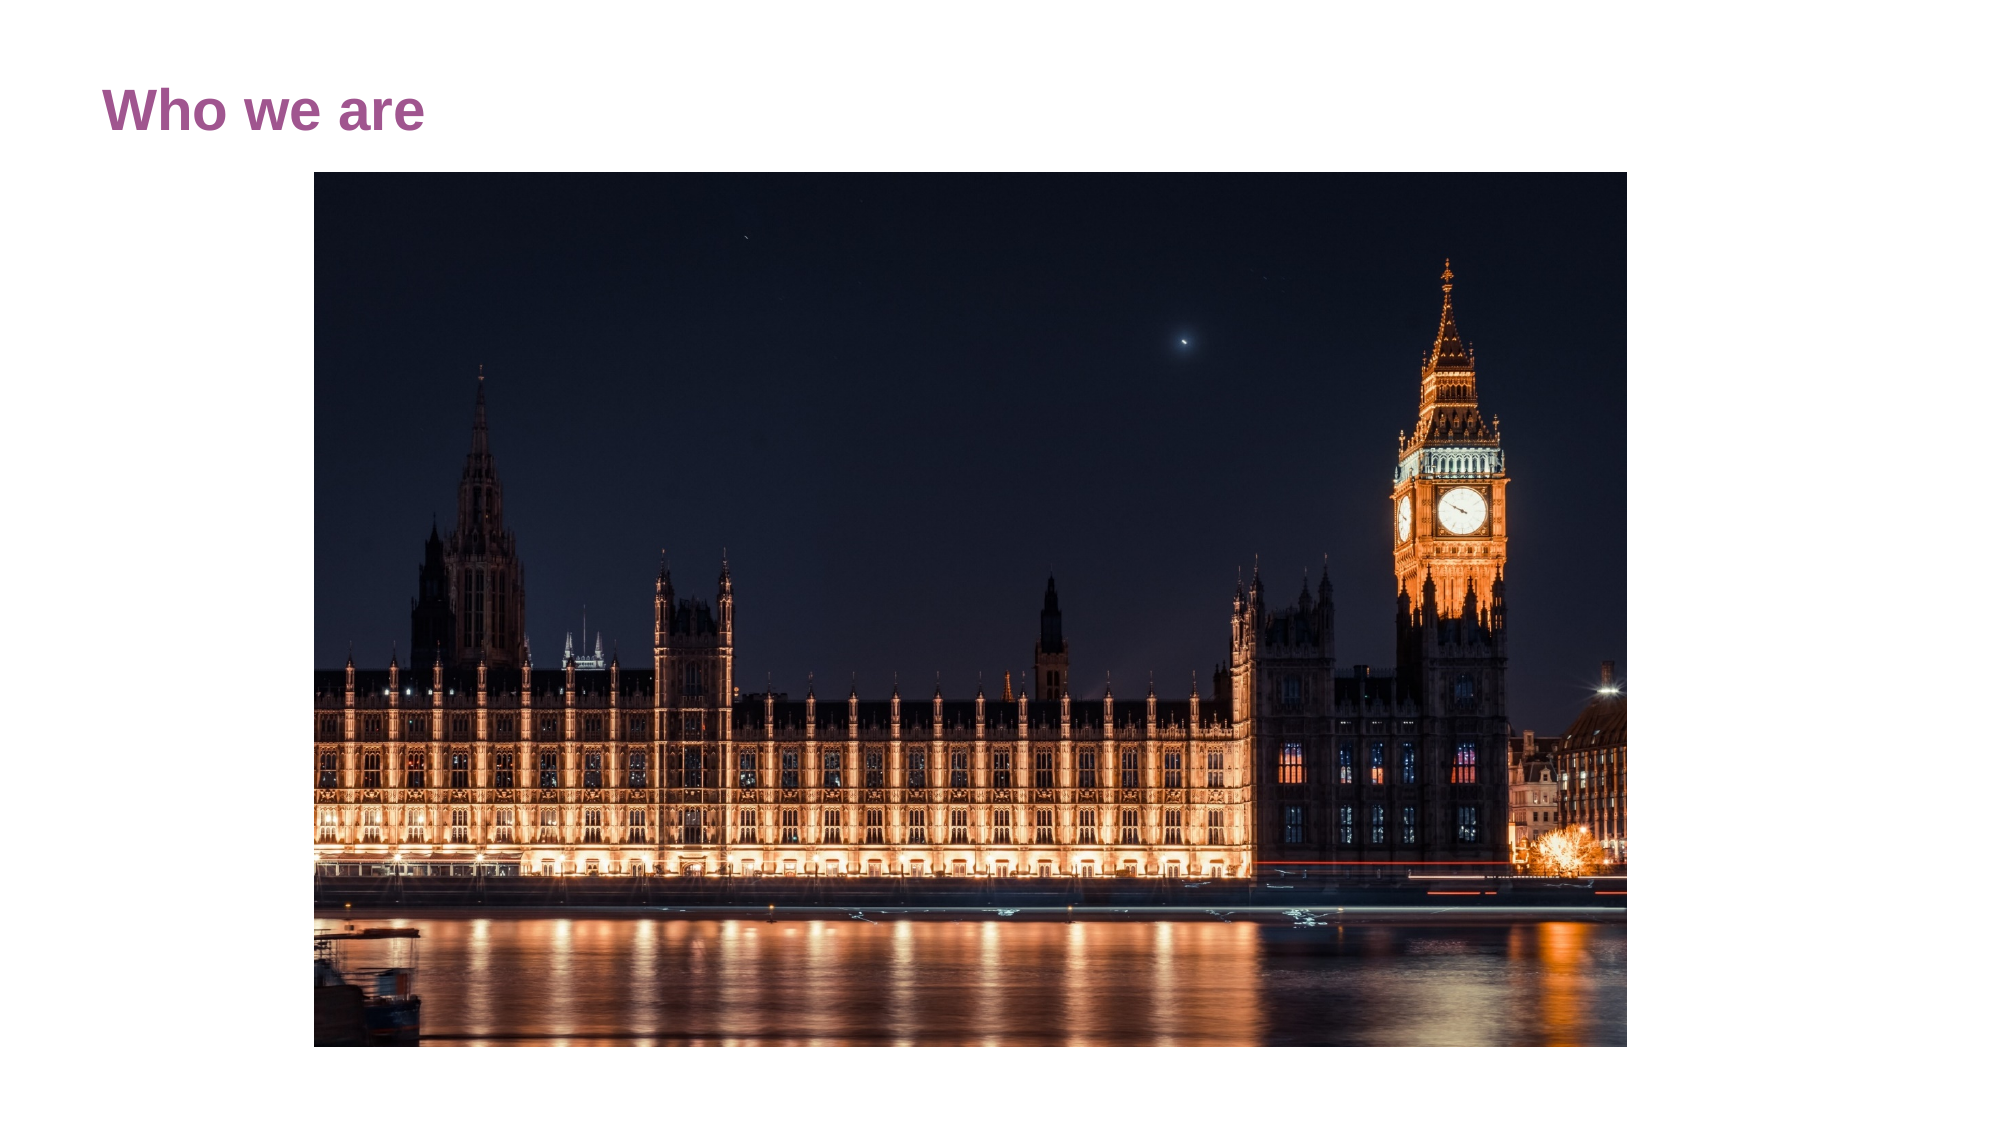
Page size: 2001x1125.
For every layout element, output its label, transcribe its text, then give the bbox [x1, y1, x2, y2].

title Who we are [102, 66, 1491, 161]
picture [314, 172, 1627, 1047]
